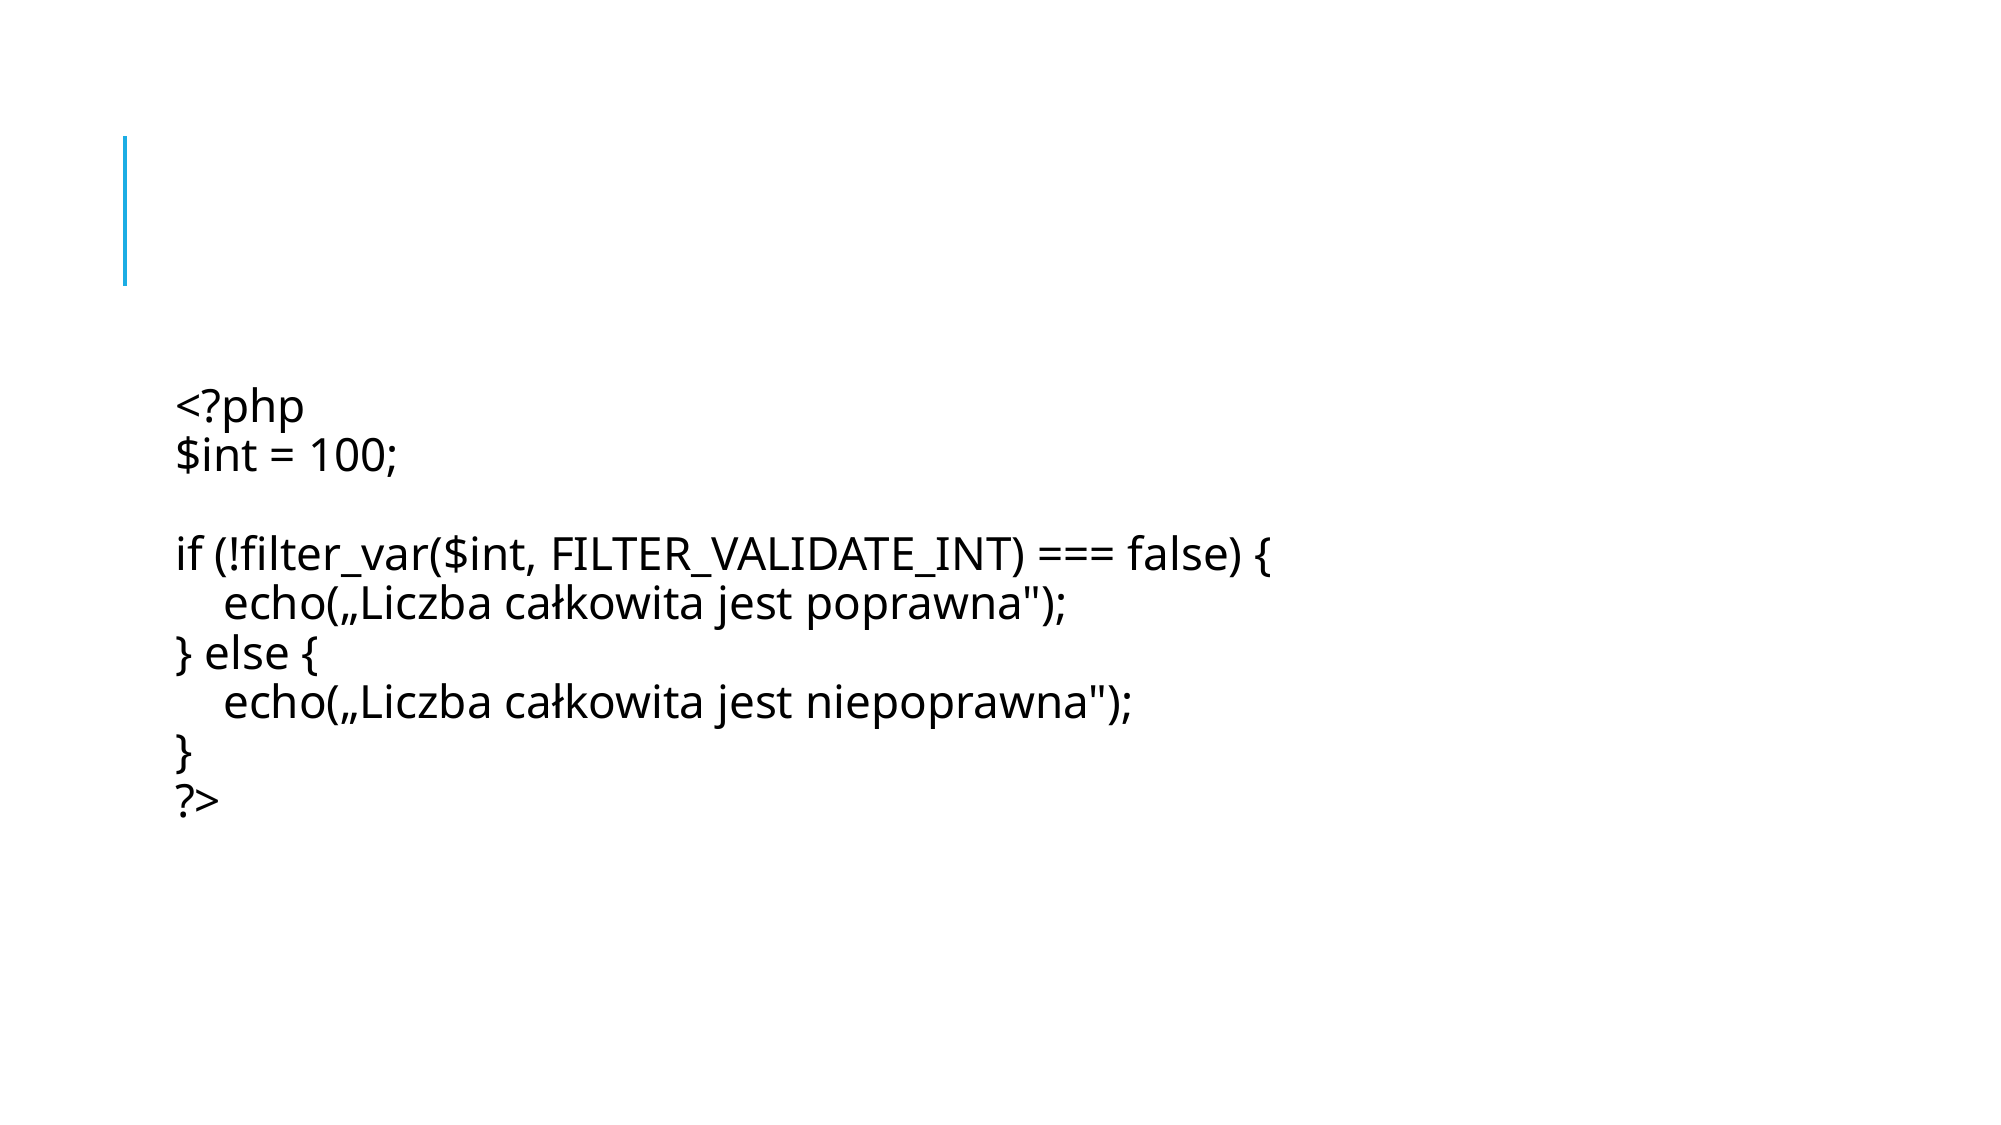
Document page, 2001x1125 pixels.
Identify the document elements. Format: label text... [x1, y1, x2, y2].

list <?php $int = 100; if (!filter_var($int, FILTER_VALIDATE_INT) === false) { echo(„Liczba całkowita jest poprawna"); } else { echo(„Liczba całkowita jest niepoprawna"); } ?> [168, 375, 1763, 1036]
